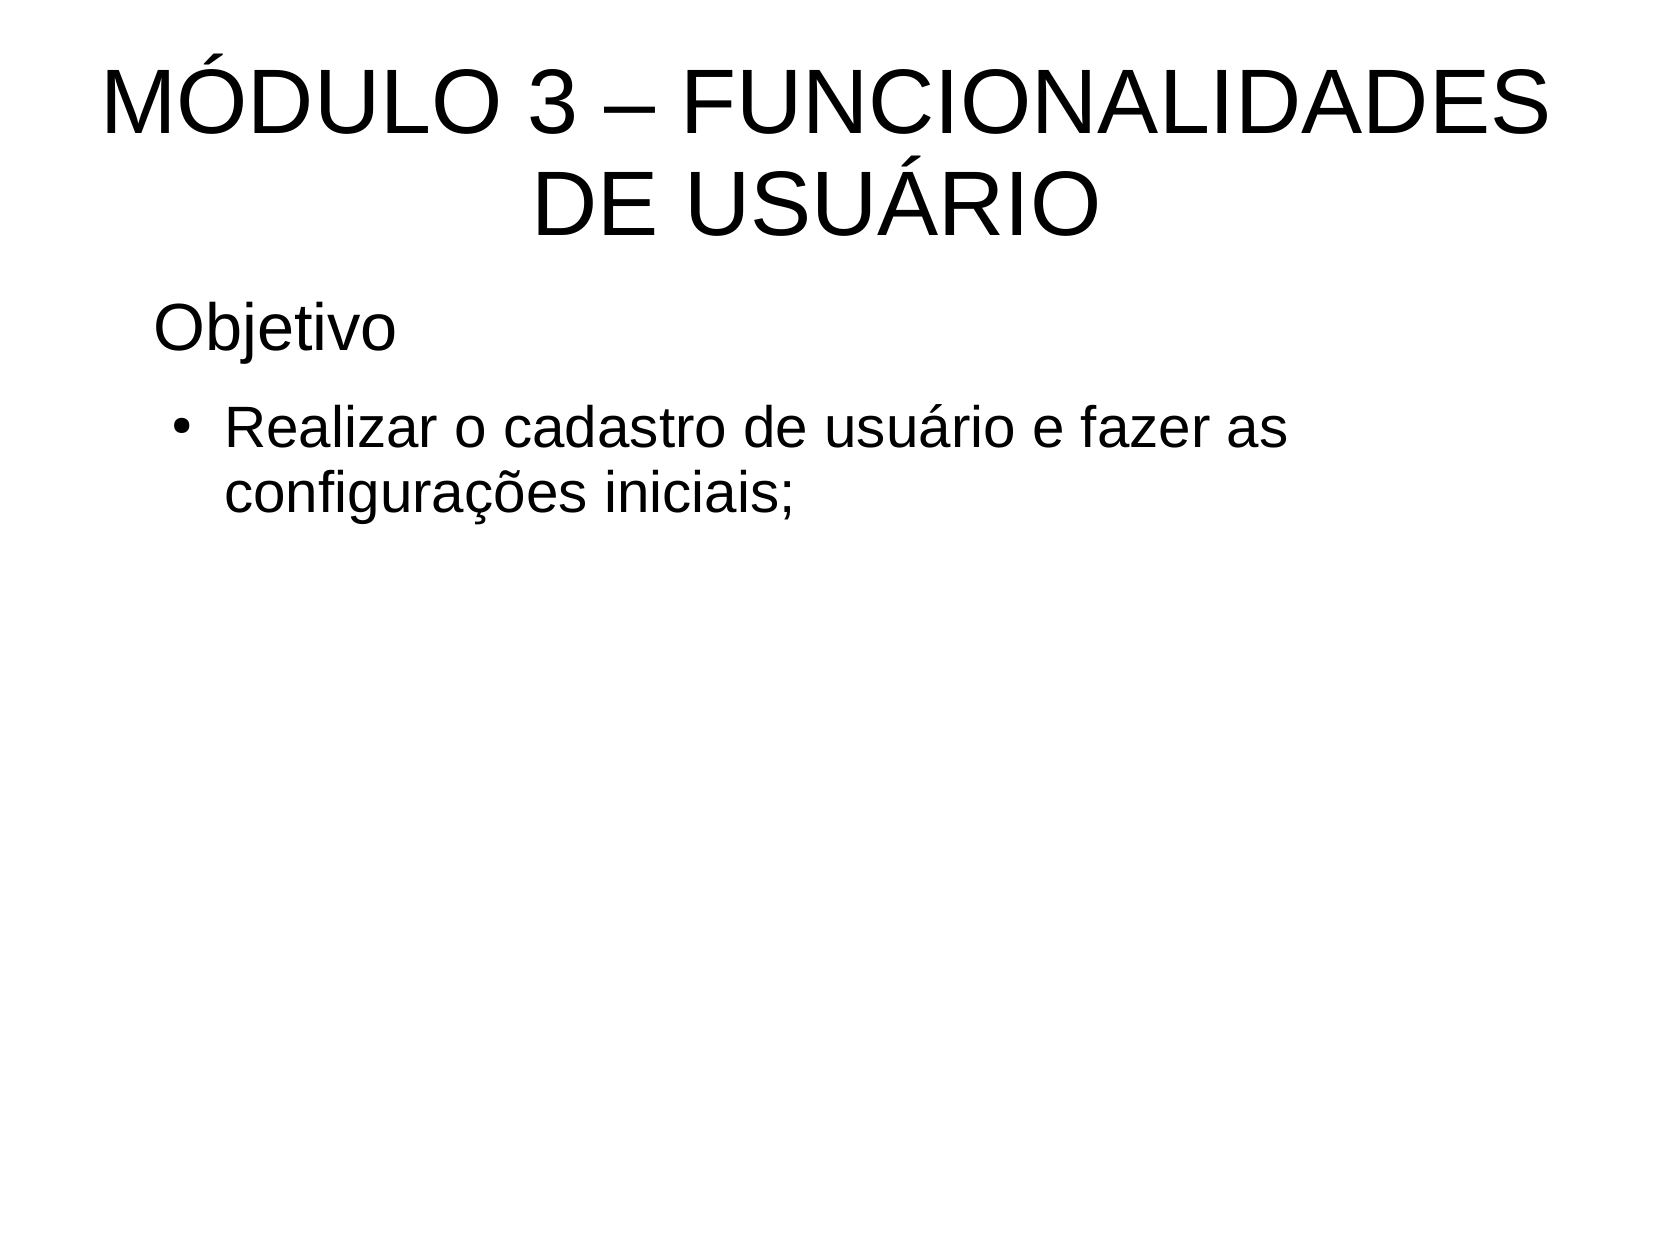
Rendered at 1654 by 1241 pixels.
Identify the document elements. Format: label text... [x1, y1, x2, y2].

title MÓDULO 3 – FUNCIONALIDADES DE USUÁRIO [82, 49, 1571, 257]
list Objetivo Realizar o cadastro de usuário e fazer as configurações iniciais; [82, 290, 1571, 1109]
